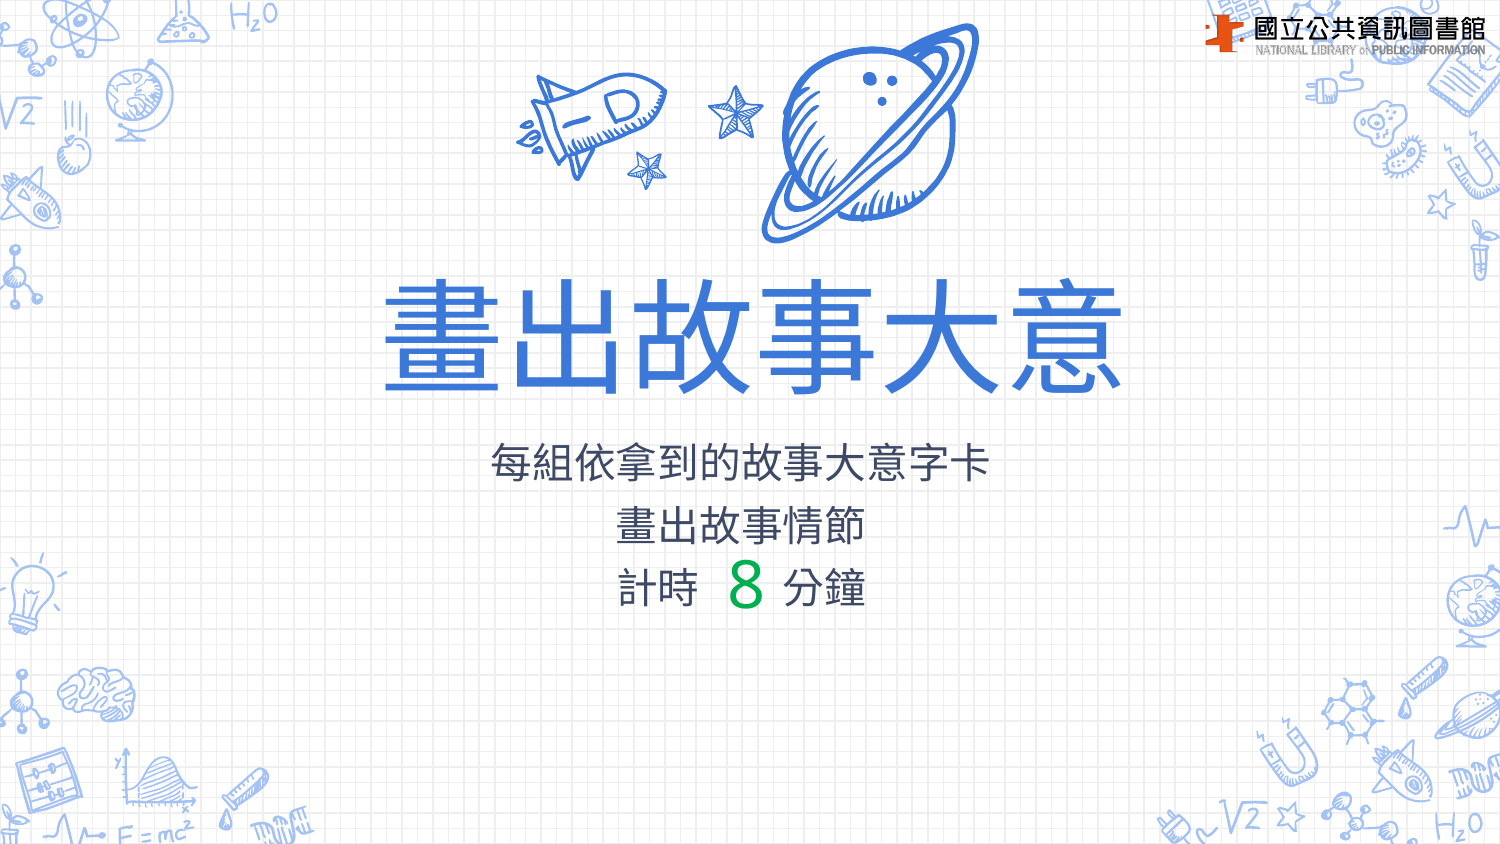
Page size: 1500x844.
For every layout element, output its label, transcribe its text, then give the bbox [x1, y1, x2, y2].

text_box [627, 151, 667, 191]
title 畫出故事大意 [117, 234, 1393, 425]
text_box 每組依拿到的故事大意字卡 畫出故事情節 計時 分鐘 [375, 421, 1108, 551]
text_box [708, 85, 764, 140]
text_box [516, 72, 668, 181]
text_box [761, 23, 979, 244]
text_box 8 [656, 527, 838, 657]
